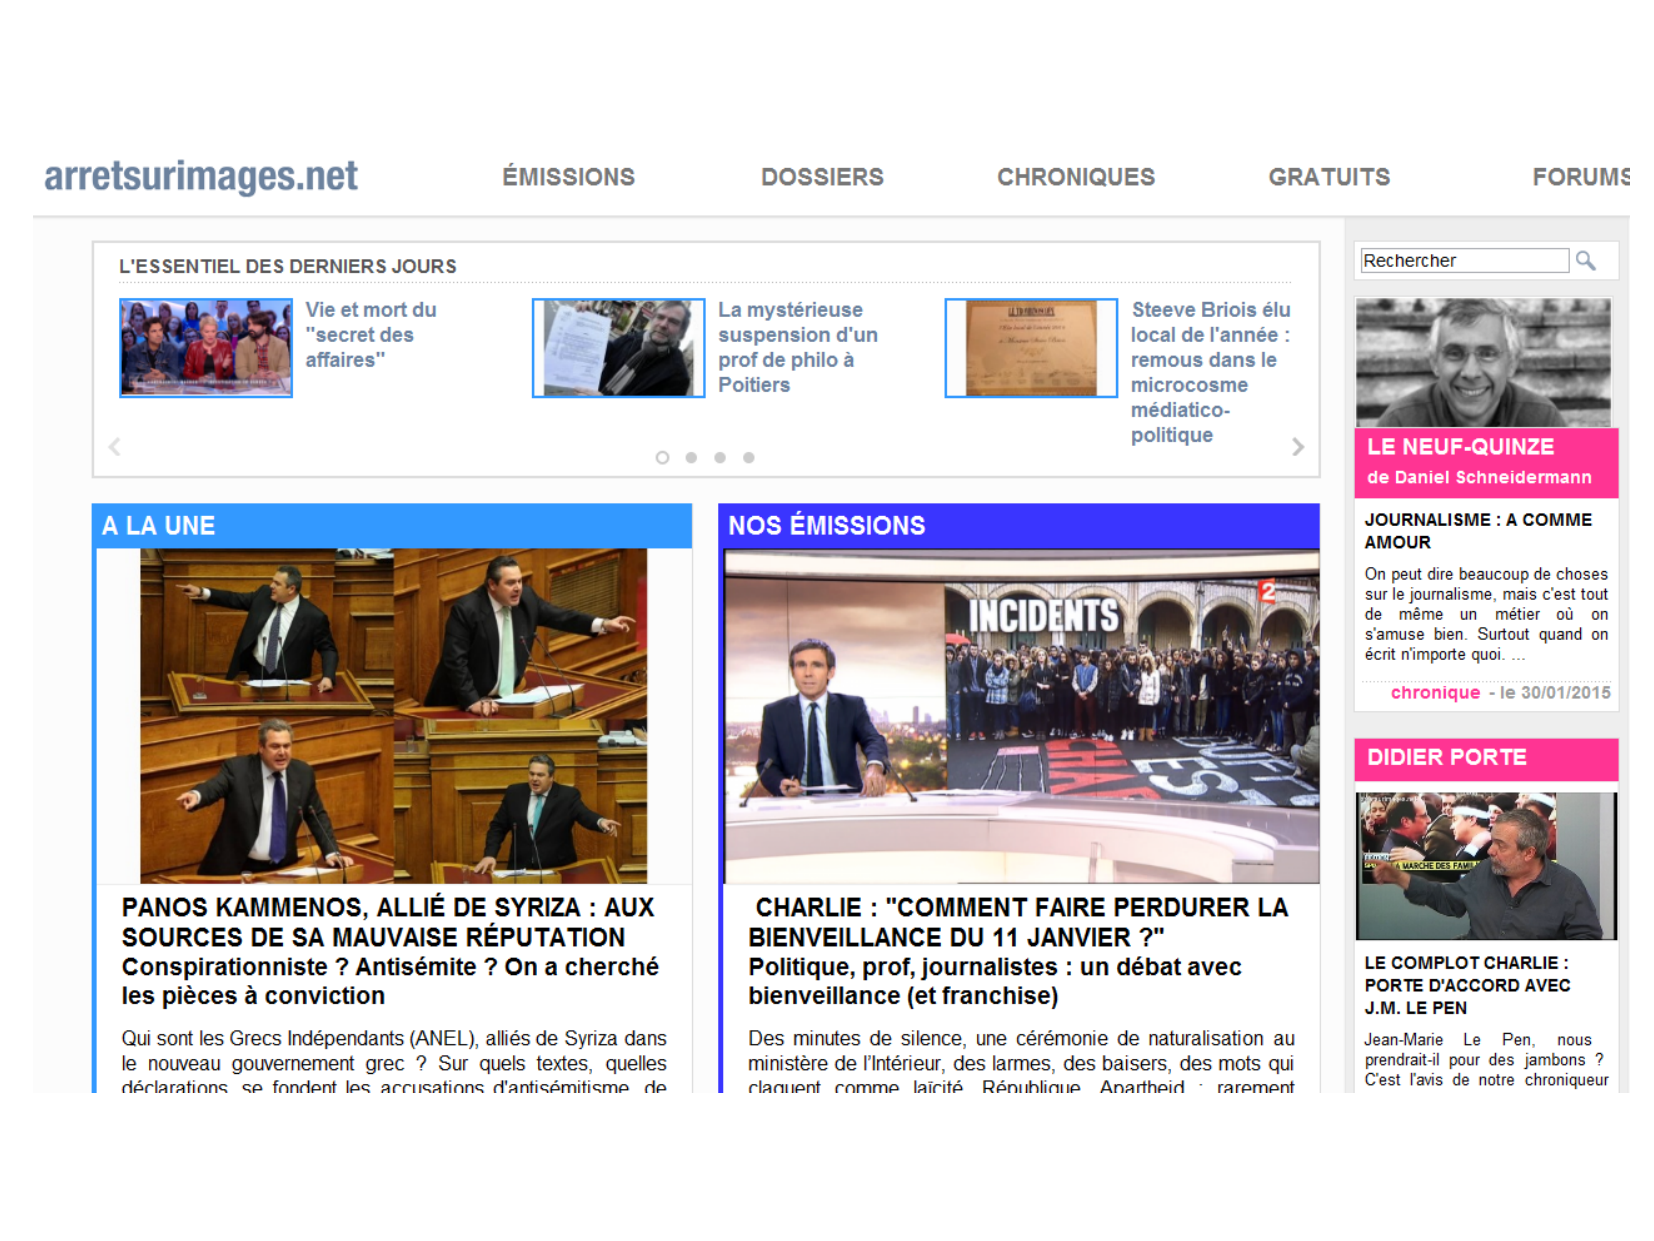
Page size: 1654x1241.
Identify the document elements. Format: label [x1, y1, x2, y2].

picture [33, 153, 1630, 1093]
